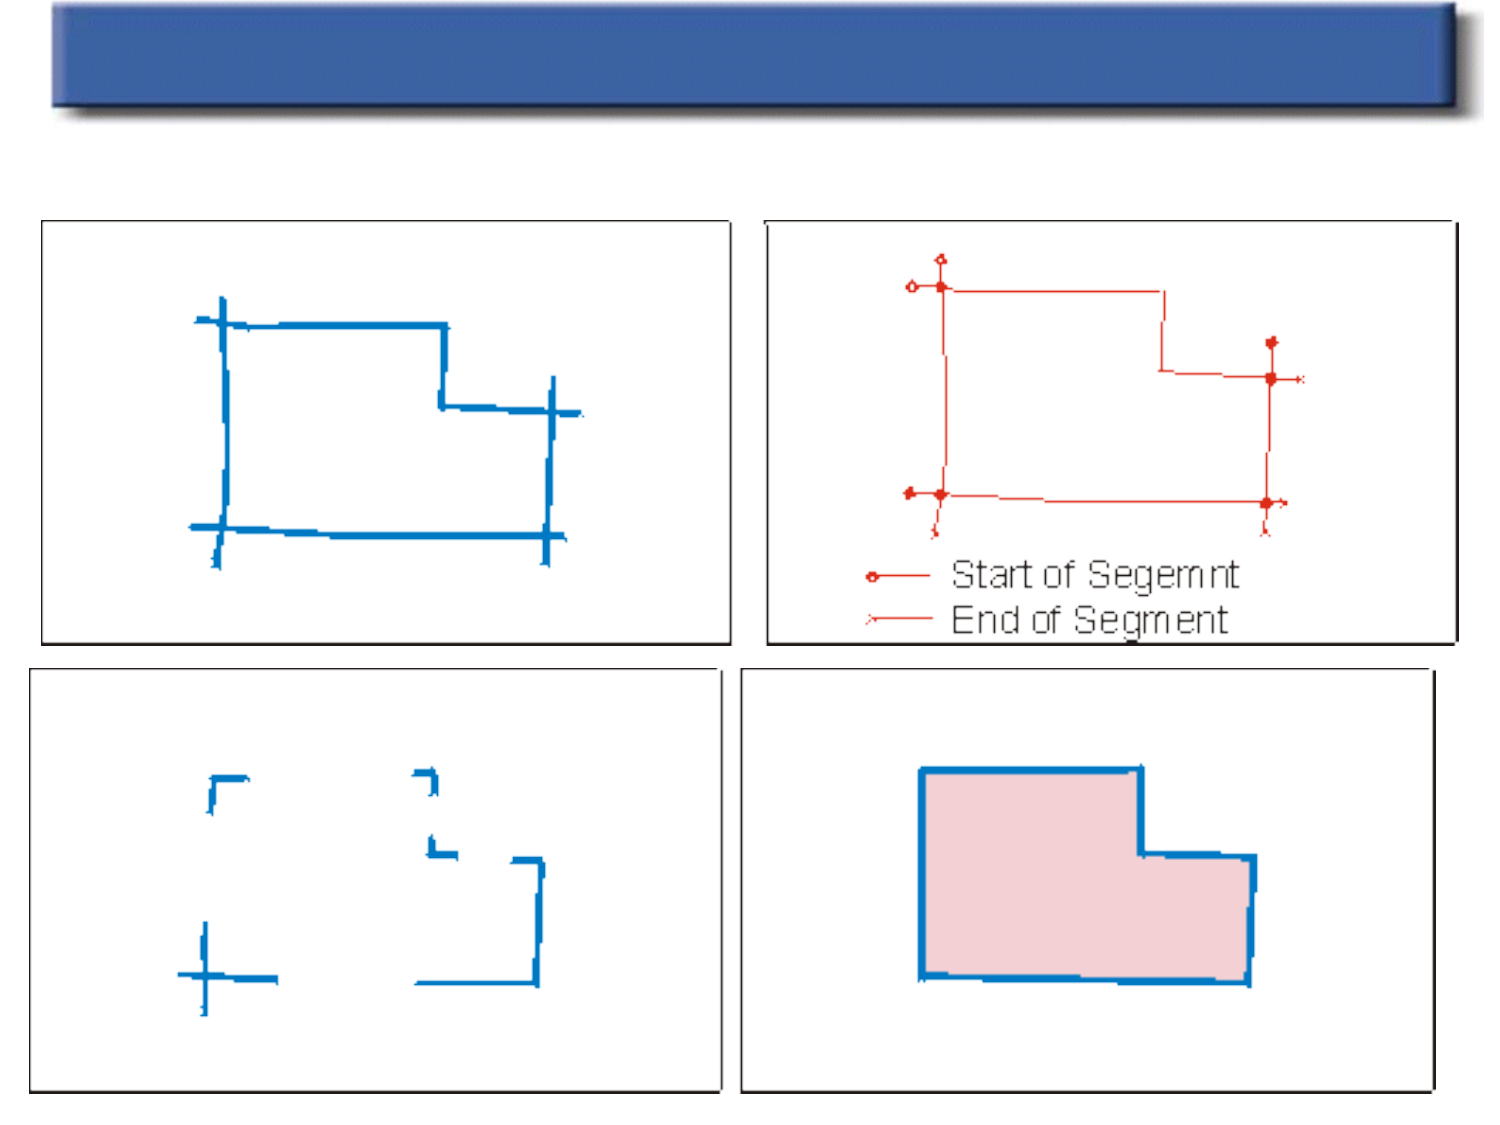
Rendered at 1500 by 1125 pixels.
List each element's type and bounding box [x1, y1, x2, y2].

picture [50, 0, 1484, 127]
picture [29, 668, 1436, 1094]
picture [41, 220, 1459, 646]
